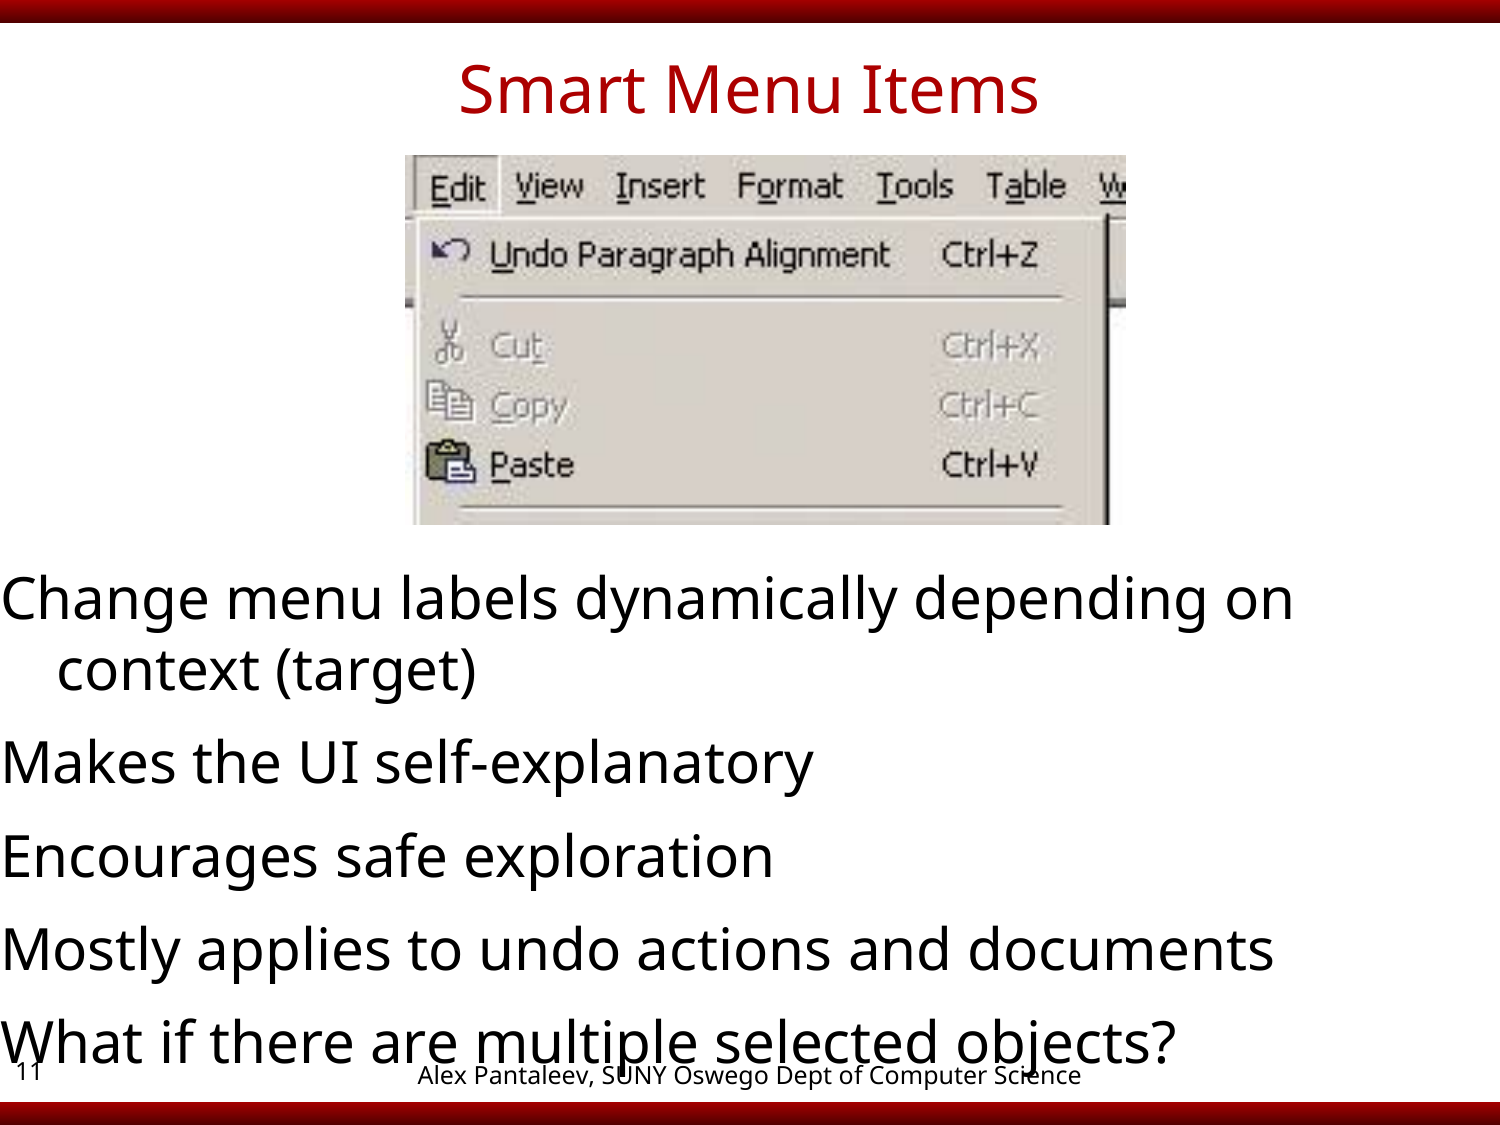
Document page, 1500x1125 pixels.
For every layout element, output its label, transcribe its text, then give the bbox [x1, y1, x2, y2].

list Change menu labels dynamically depending on context (target) Makes the UI self-explanatory Encourages safe exploration Mostly applies to undo actions and documents What if there are multiple selected objects? [0, 562, 1500, 1060]
picture [405, 155, 1126, 526]
title Smart Menu Items [0, 32, 1500, 143]
